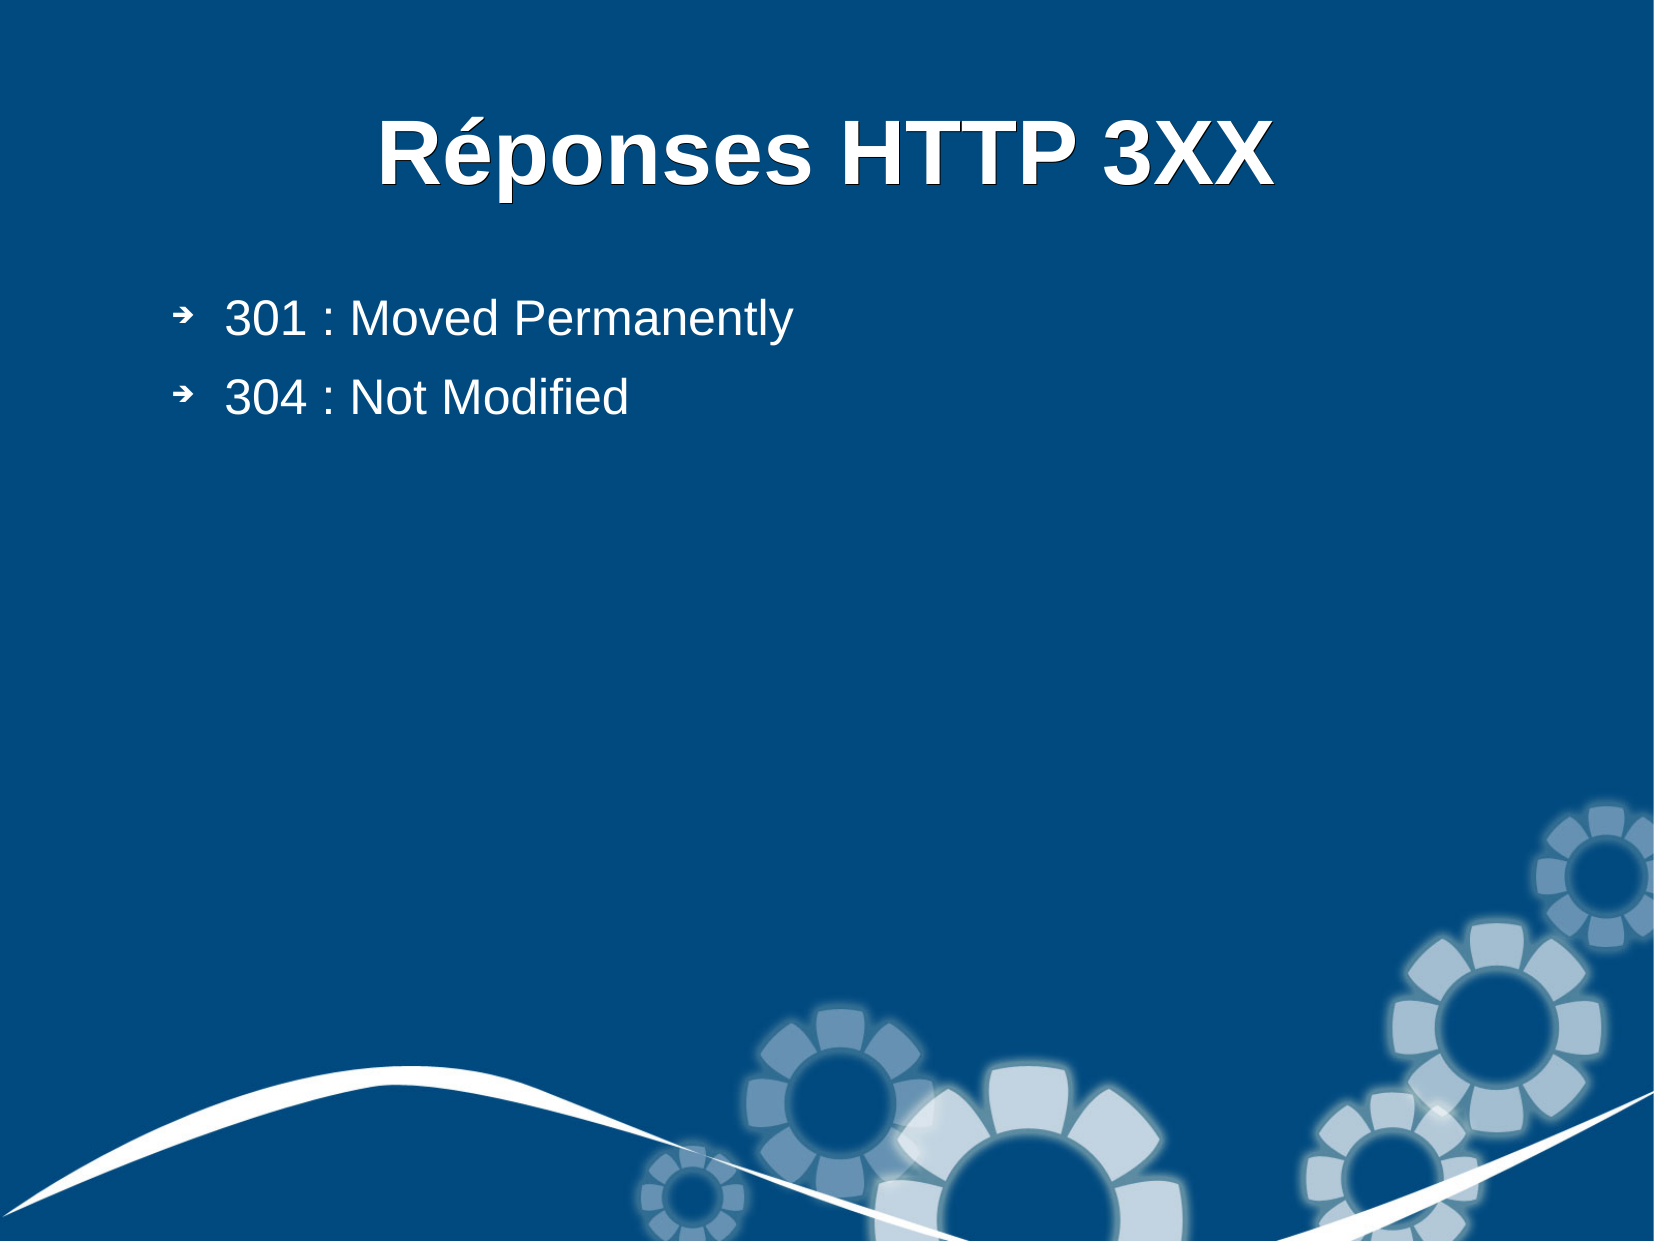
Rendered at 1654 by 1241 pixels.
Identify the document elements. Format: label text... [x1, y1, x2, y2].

title Réponses HTTP 3XX [82, 56, 1571, 250]
picture [0, 0, 1654, 1241]
list 301 : Moved Permanently 304 : Not Modified [82, 290, 1571, 1109]
